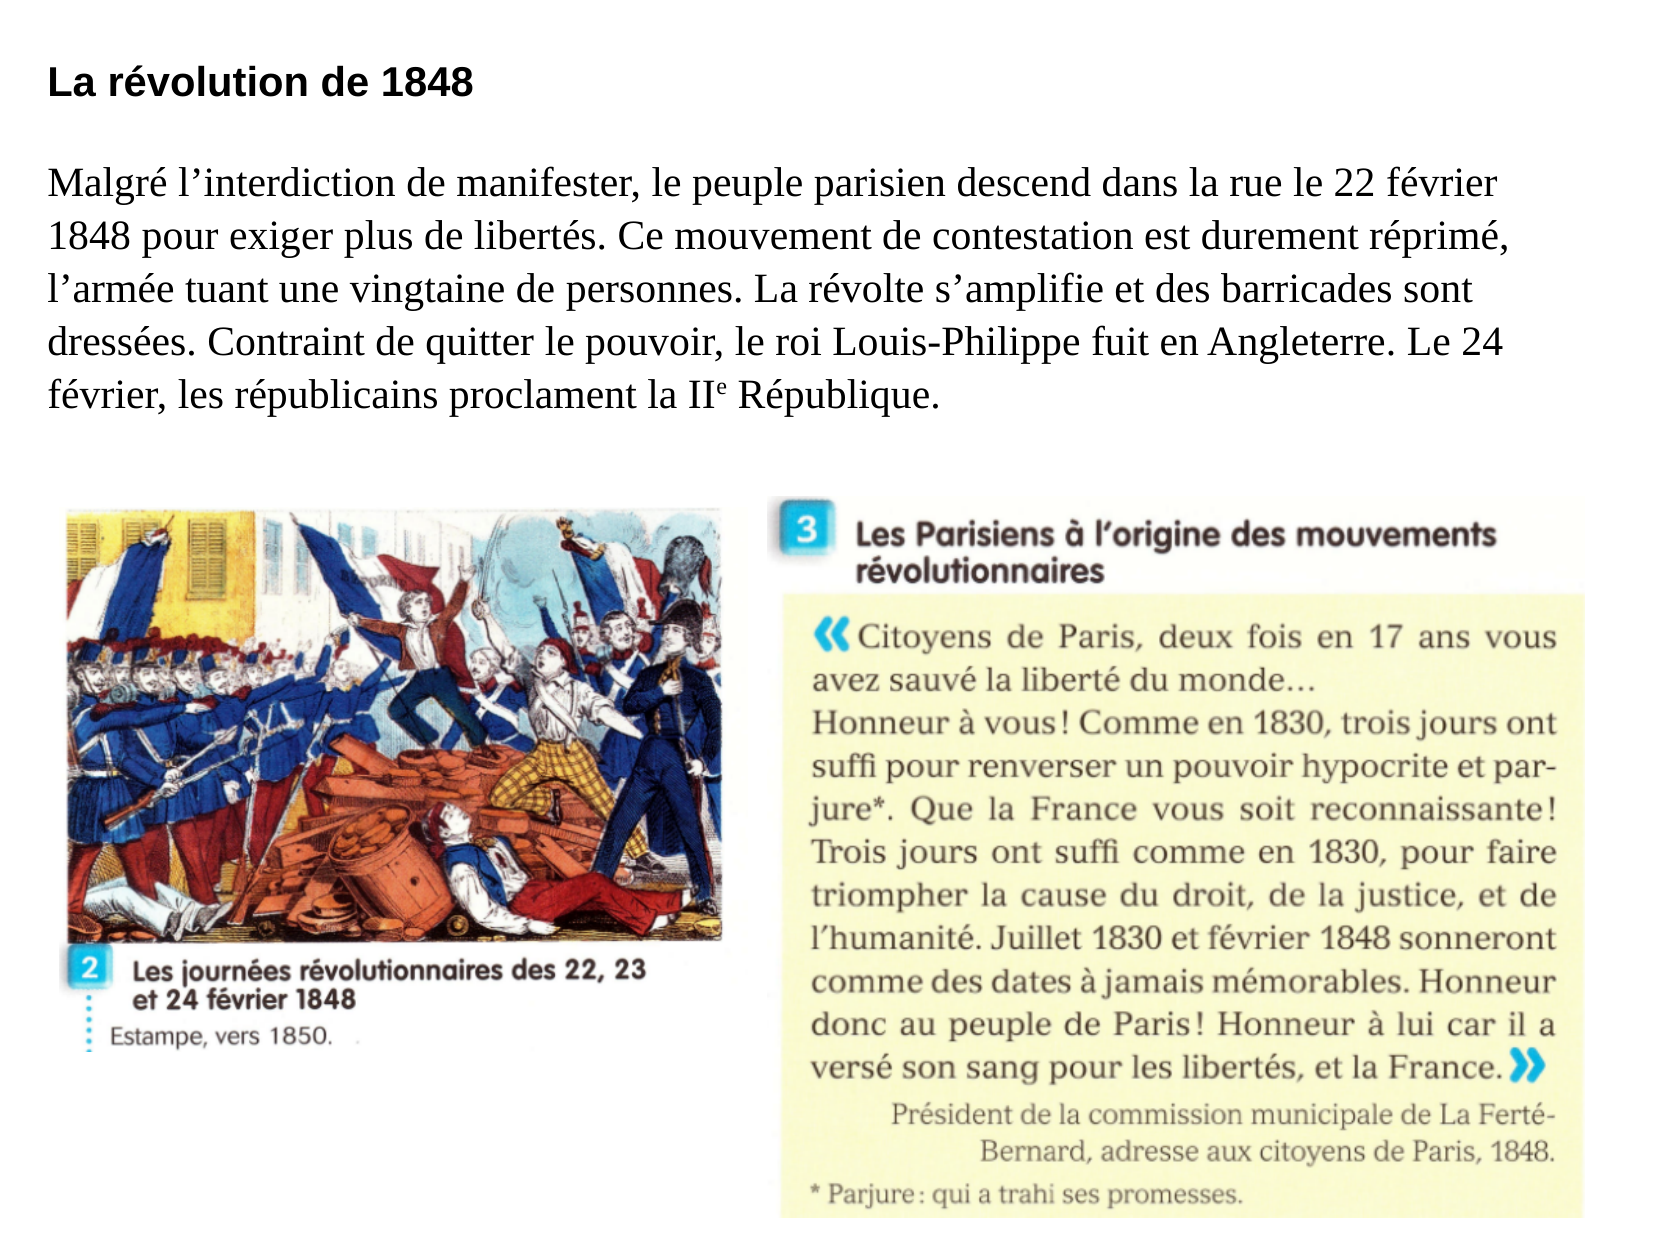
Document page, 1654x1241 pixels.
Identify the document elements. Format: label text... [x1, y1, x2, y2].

subtitle La révolution de 1848 Malgré l’interdiction de manifester, le peuple parisien descend dans la rue le 22 février 1848 pour exiger plus de libertés. Ce mouvement de contestation est durement réprimé, l’armée tuant une vingtaine de personnes. La révolte s’amplifie et des barricades sont dressées. Contraint de quitter le pouvoir, le roi Louis-Philippe fuit en Angleterre. Le 24 février, les républicains proclament la IIe République. [47, 59, 1536, 779]
picture [767, 496, 1585, 1218]
picture [59, 507, 748, 1052]
